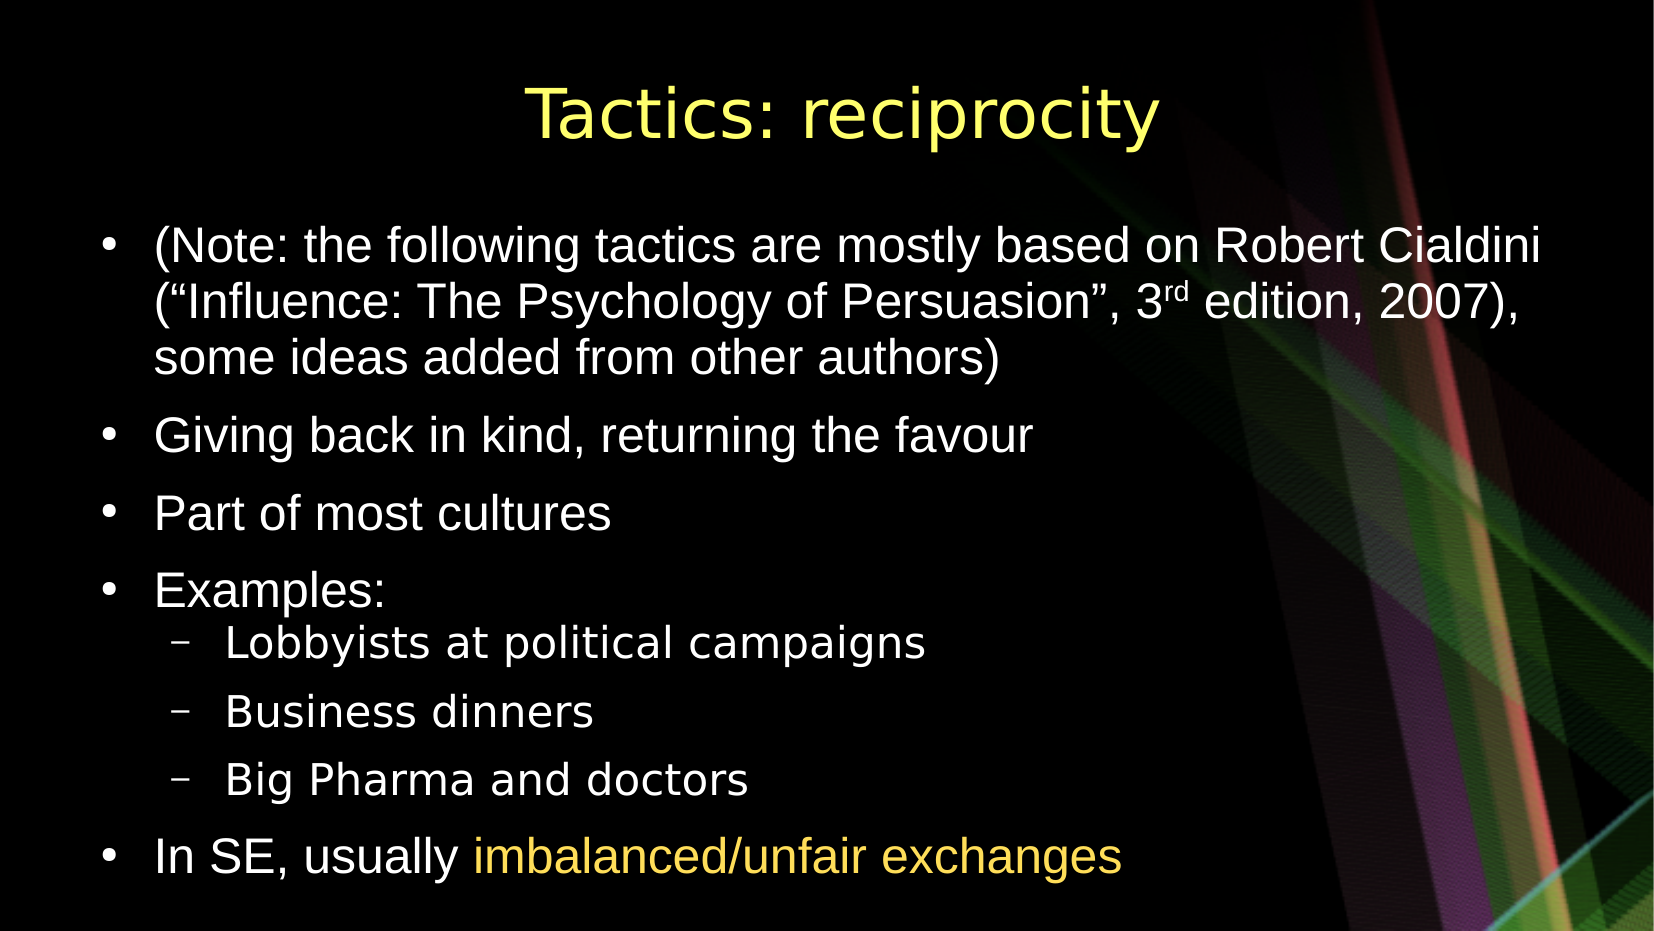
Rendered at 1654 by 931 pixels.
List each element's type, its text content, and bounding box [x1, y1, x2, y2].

title Tactics: reciprocity [82, 37, 1607, 193]
list (Note: the following tactics are mostly based on Robert Cialdini (“Influence: The Psychology of Persuasion”, 3rd edition, 2007), some ideas added from other authors) Giving back in kind, returning the favour Part of most cultures Examples: Lobbyists at political campaigns Business dinners Big Pharma and doctors In SE, usually imbalanced/unfair exchanges [82, 217, 1607, 898]
picture [0, 0, 1654, 931]
